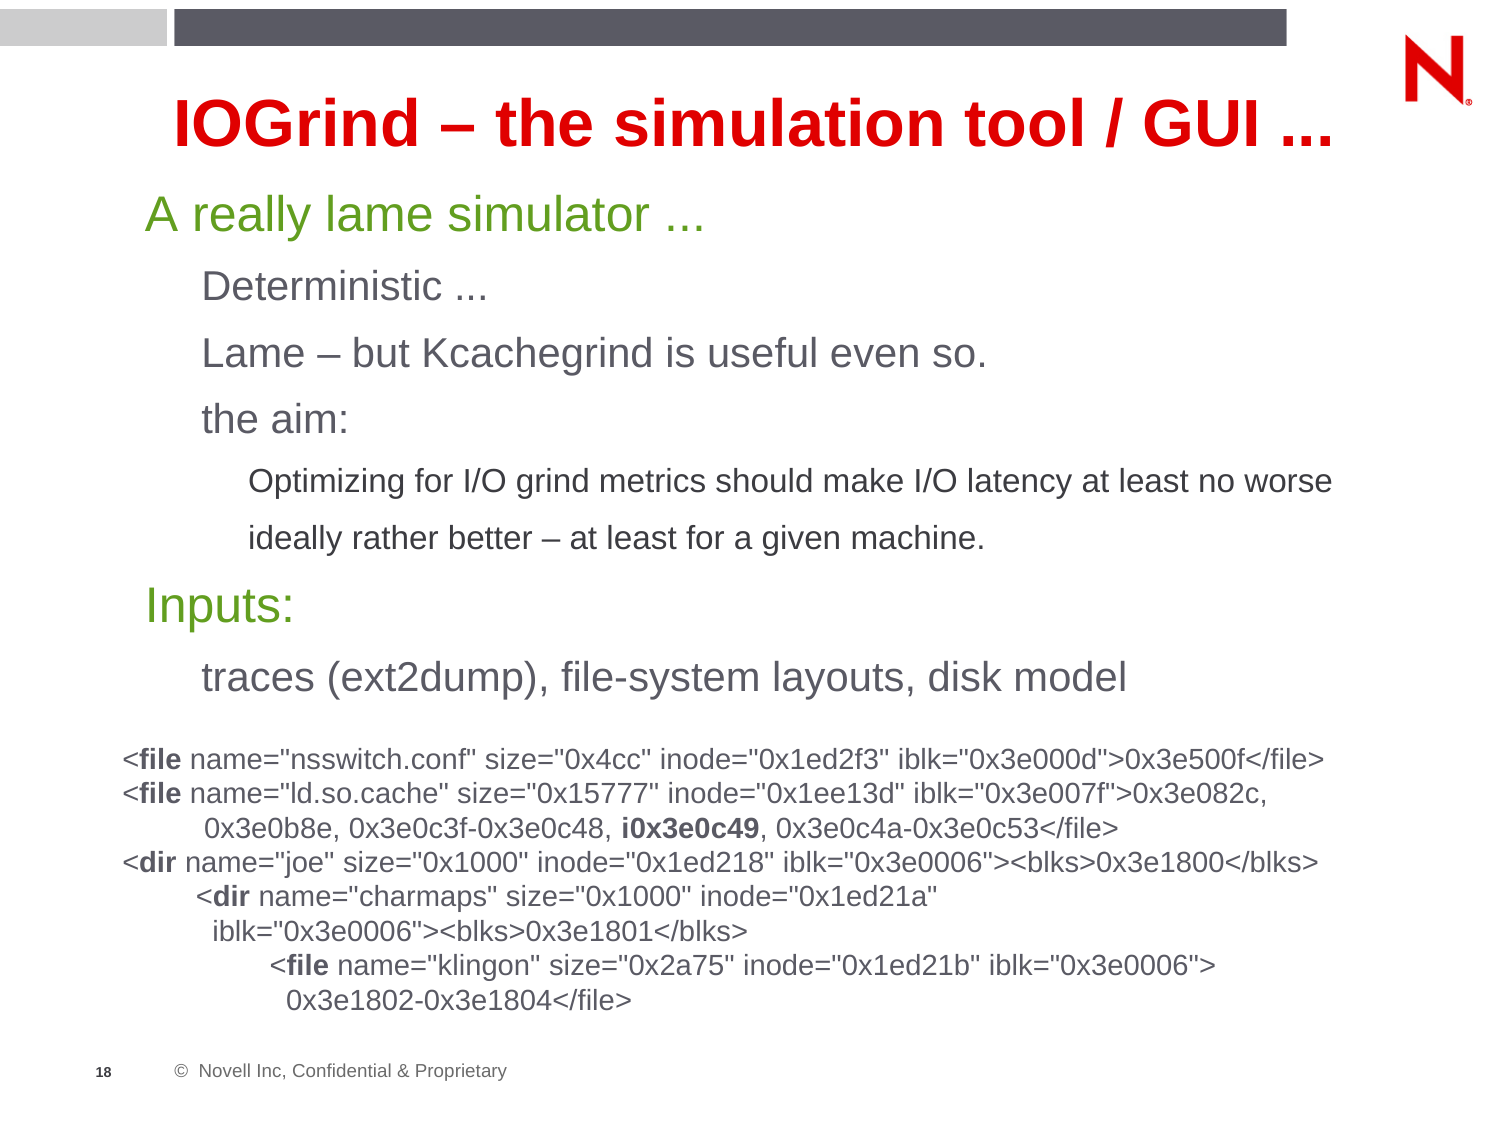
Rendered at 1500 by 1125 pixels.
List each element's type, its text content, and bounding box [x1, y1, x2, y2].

text_box <file name="nsswitch.conf" size="0x4cc" inode="0x1ed2f3" iblk="0x3e000d">0x3e500f</file> <file name="ld.so.cache" size="0x15777" inode="0x1ee13d" iblk="0x3e007f">0x3e082c, 0x3e0b8e, 0x3e0c3f-0x3e0c48, i0x3e0c49, 0x3e0c4a-0x3e0c53</file> <dir name="joe" size="0x1000" inode="0x1ed218" iblk="0x3e0006"><blks>0x3e1800</blks> <dir name="charmaps" size="0x1000" inode="0x1ed21a" iblk="0x3e0006"><blks>0x3e1801</blks> <file name="klingon" size="0x2a75" inode="0x1ed21b" iblk="0x3e0006"> 0x3e1802-0x3e1804</file> [122, 741, 1359, 1015]
list A really lame simulator ... Deterministic ... Lame – but Kcachegrind is useful even so. the aim: Optimizing for I/O grind metrics should make I/O latency at least no worse ideally rather better – at least for a given machine. Inputs: traces (ext2dump), file-system layouts, disk model [145, 183, 1403, 1030]
title IOGrind – the simulation tool / GUI ... [173, 41, 1395, 183]
picture [1403, 32, 1473, 107]
